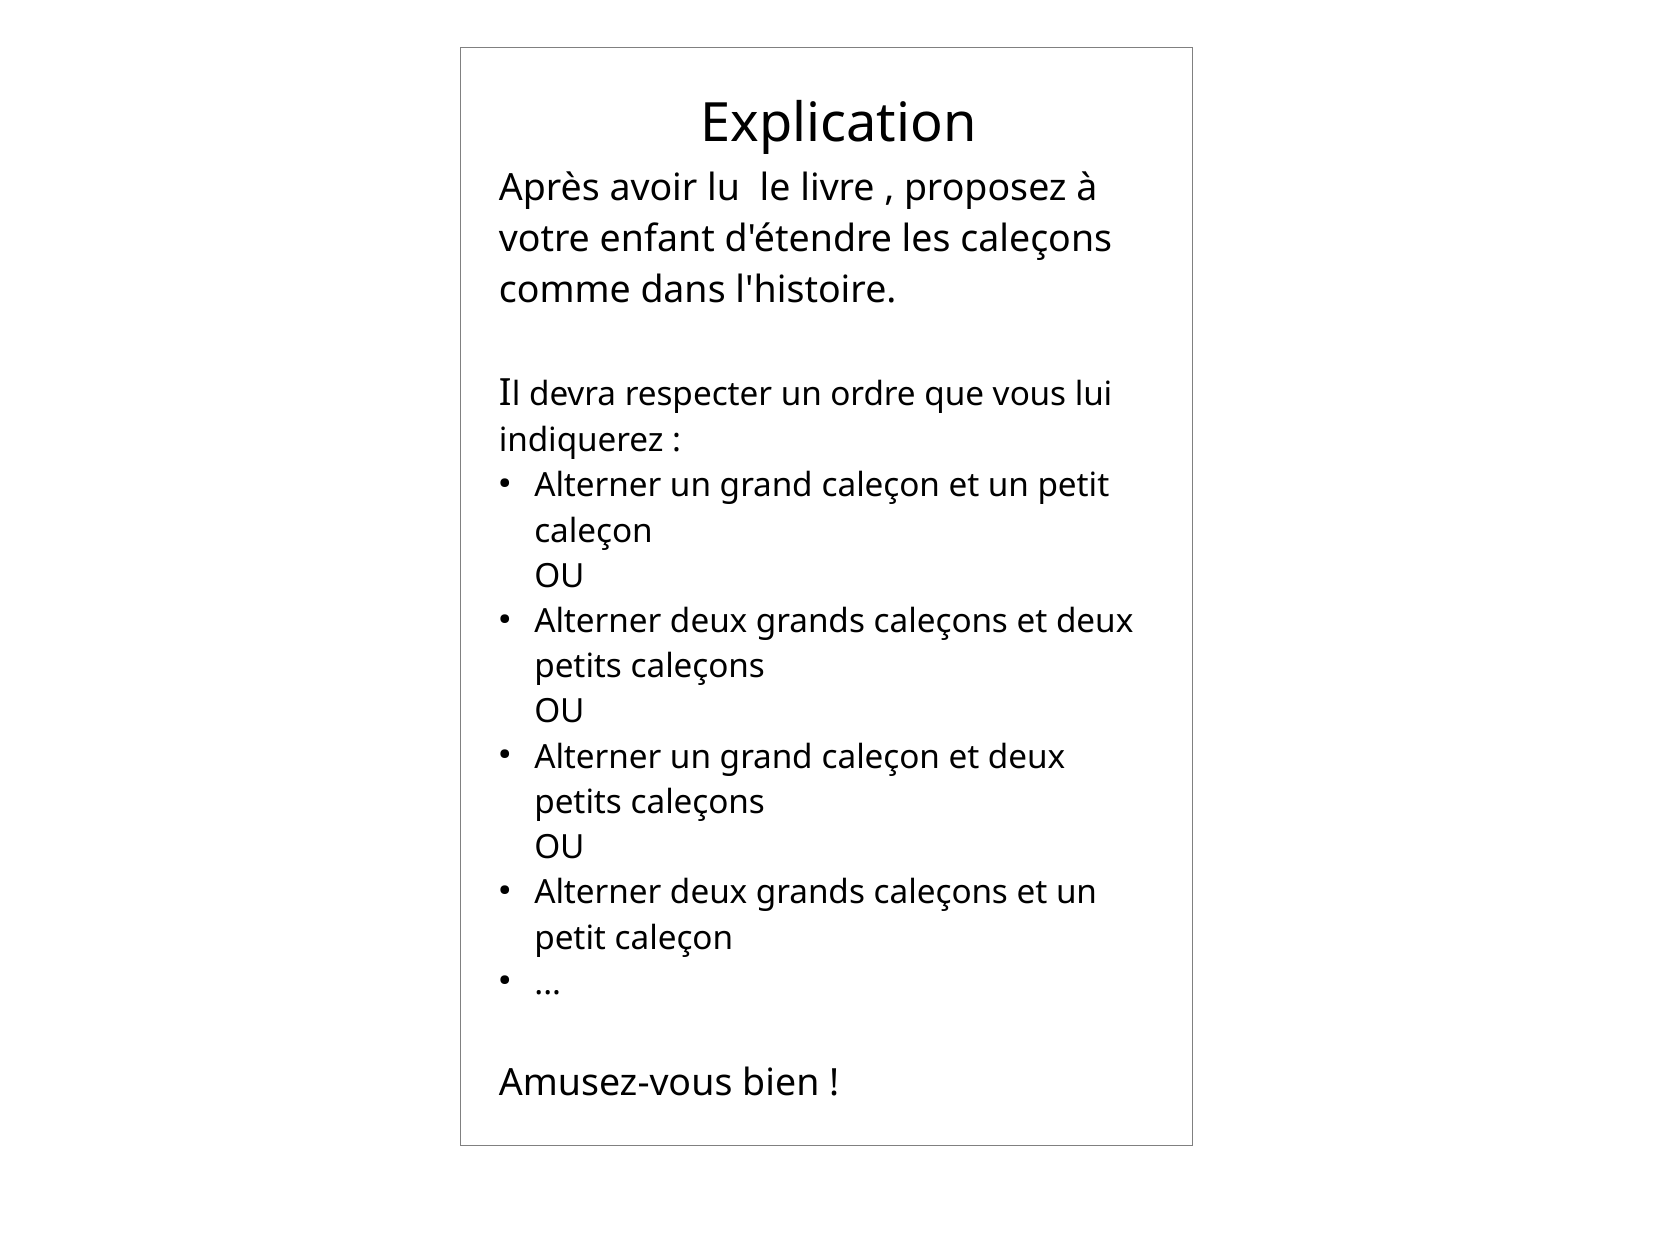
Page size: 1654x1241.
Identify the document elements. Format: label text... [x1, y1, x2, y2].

text_box Explication [555, 75, 1123, 153]
text_box Après avoir lu le livre , proposez à votre enfant d'étendre les caleçons comme dans l'histoire. Il devra respecter un ordre que vous lui indiquerez : Alterner un grand caleçon et un petit caleçon OU Alterner deux grands caleçons et deux petits caleçons OU Alterner un grand caleçon et deux petits caleçons OU Alterner deux grands caleçons et un petit caleçon ... Amusez-vous bien ! [484, 153, 1170, 1241]
